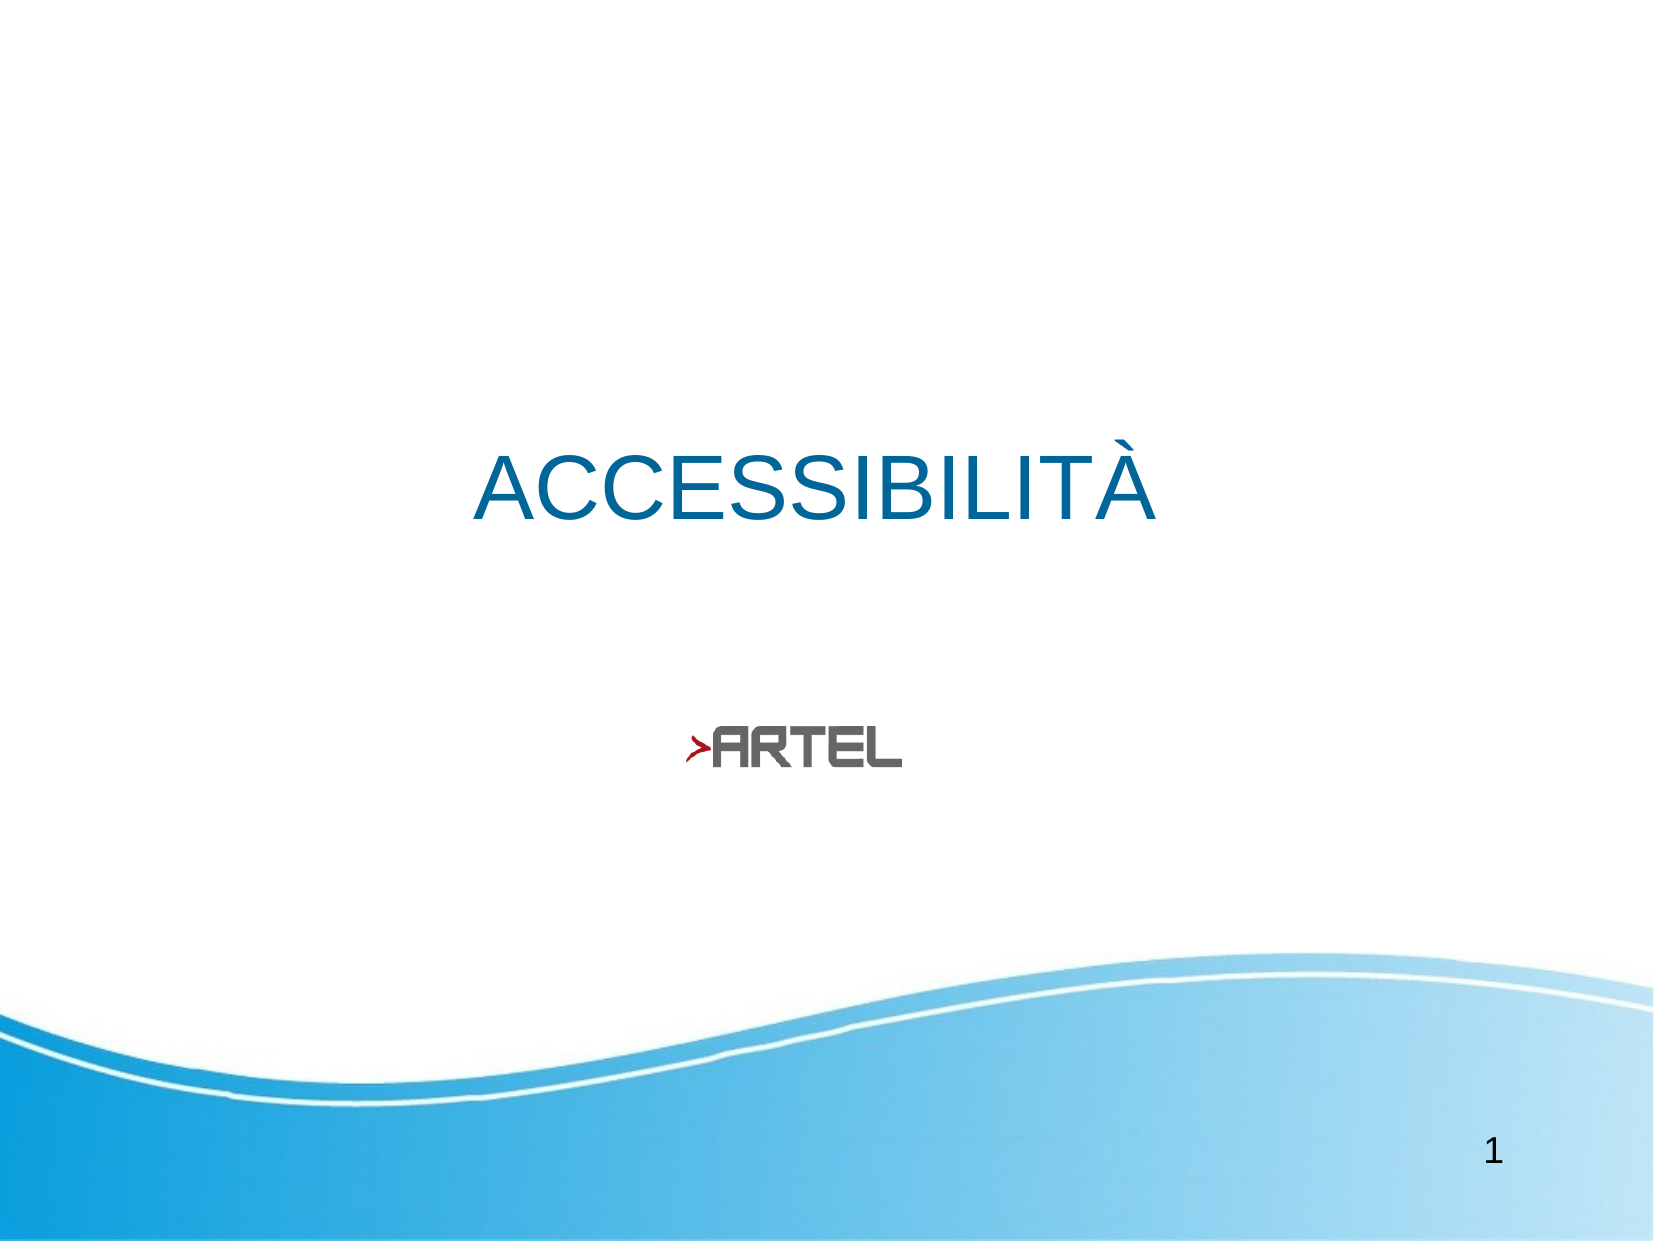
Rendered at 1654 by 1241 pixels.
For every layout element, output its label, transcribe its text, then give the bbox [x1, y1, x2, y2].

text_box <numero> [1468, 1122, 1654, 1193]
picture [685, 726, 902, 768]
title ACCESSIBILITÀ [70, 384, 1559, 592]
picture [0, 952, 1654, 1241]
